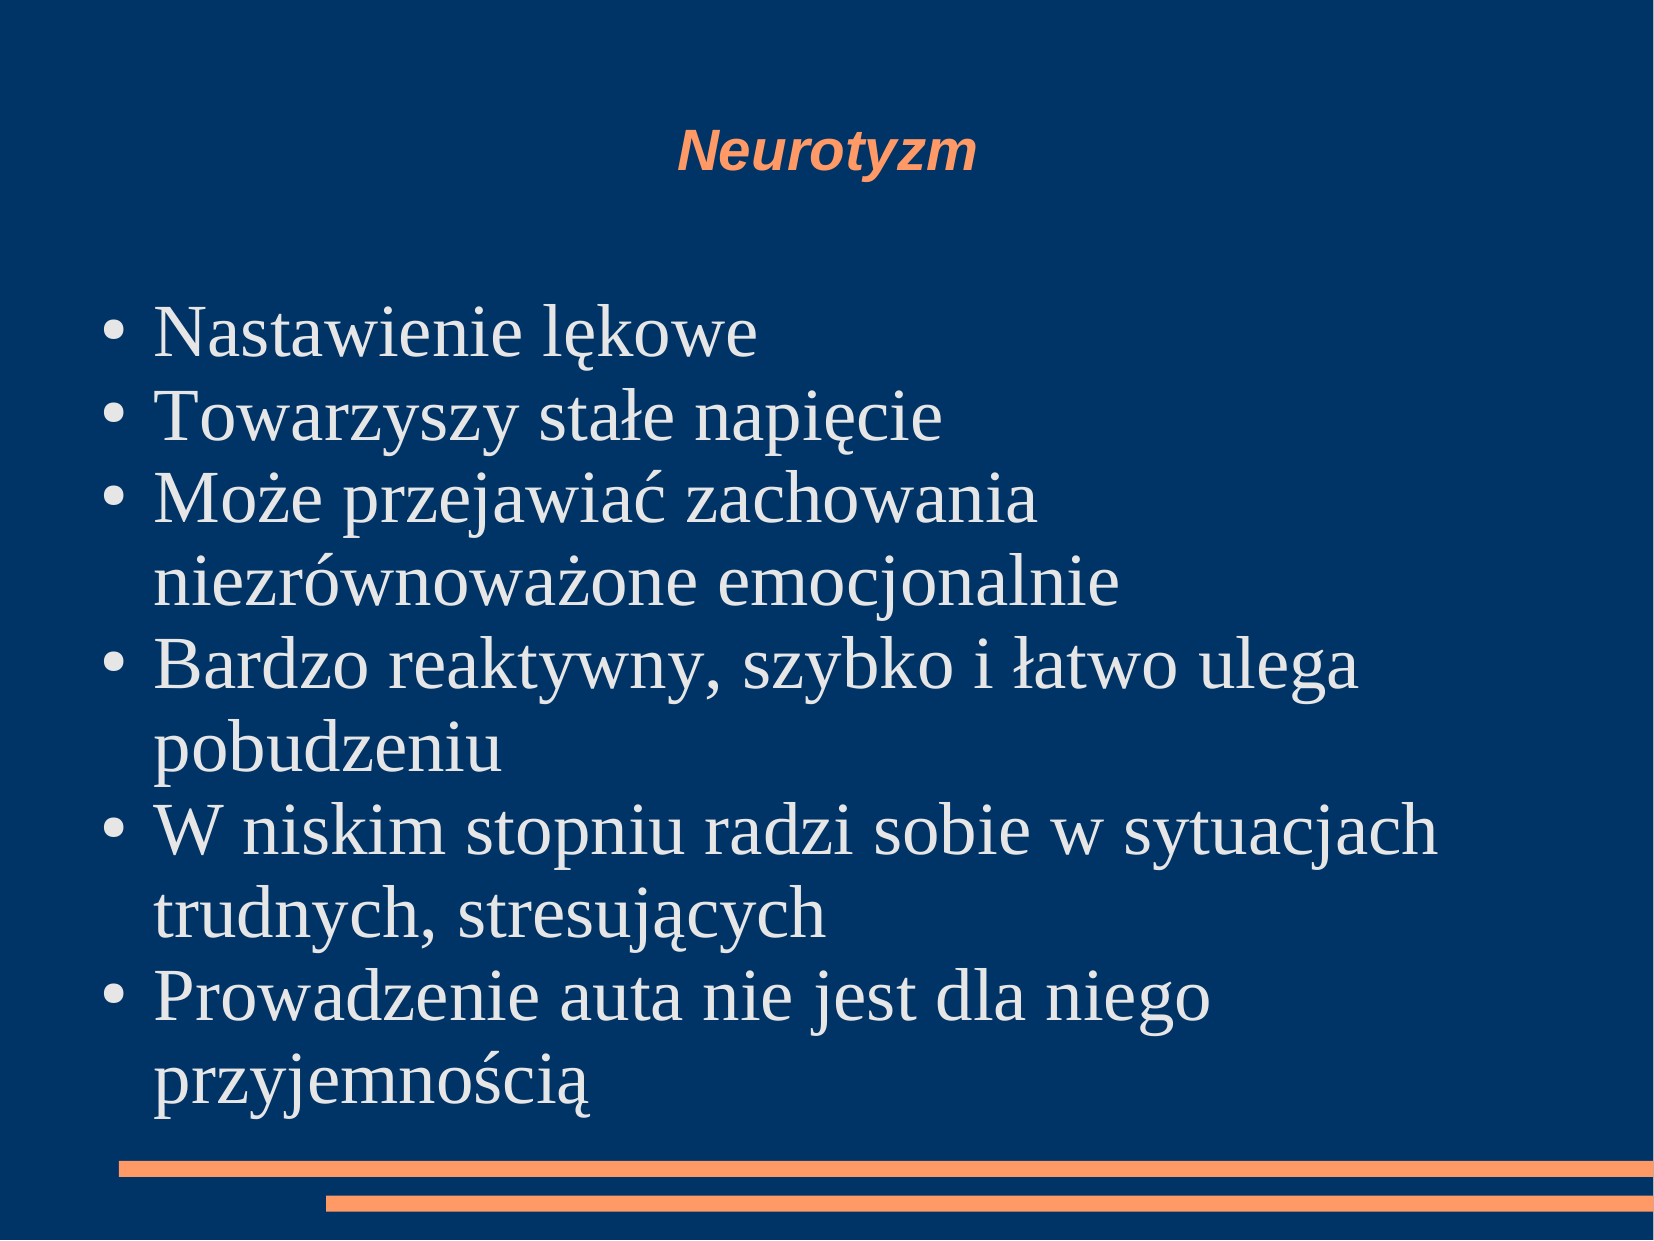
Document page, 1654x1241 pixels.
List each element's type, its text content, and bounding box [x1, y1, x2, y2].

title Neurotyzm [121, 46, 1534, 254]
list Nastawienie lękowe Towarzyszy stałe napięcie Może przejawiać zachowania niezrównoważone emocjonalnie Bardzo reaktywny, szybko i łatwo ulega pobudzeniu W niskim stopniu radzi sobie w sytuacjach trudnych, stresujących Prowadzenie auta nie jest dla niego przyjemnością [82, 290, 1571, 1120]
